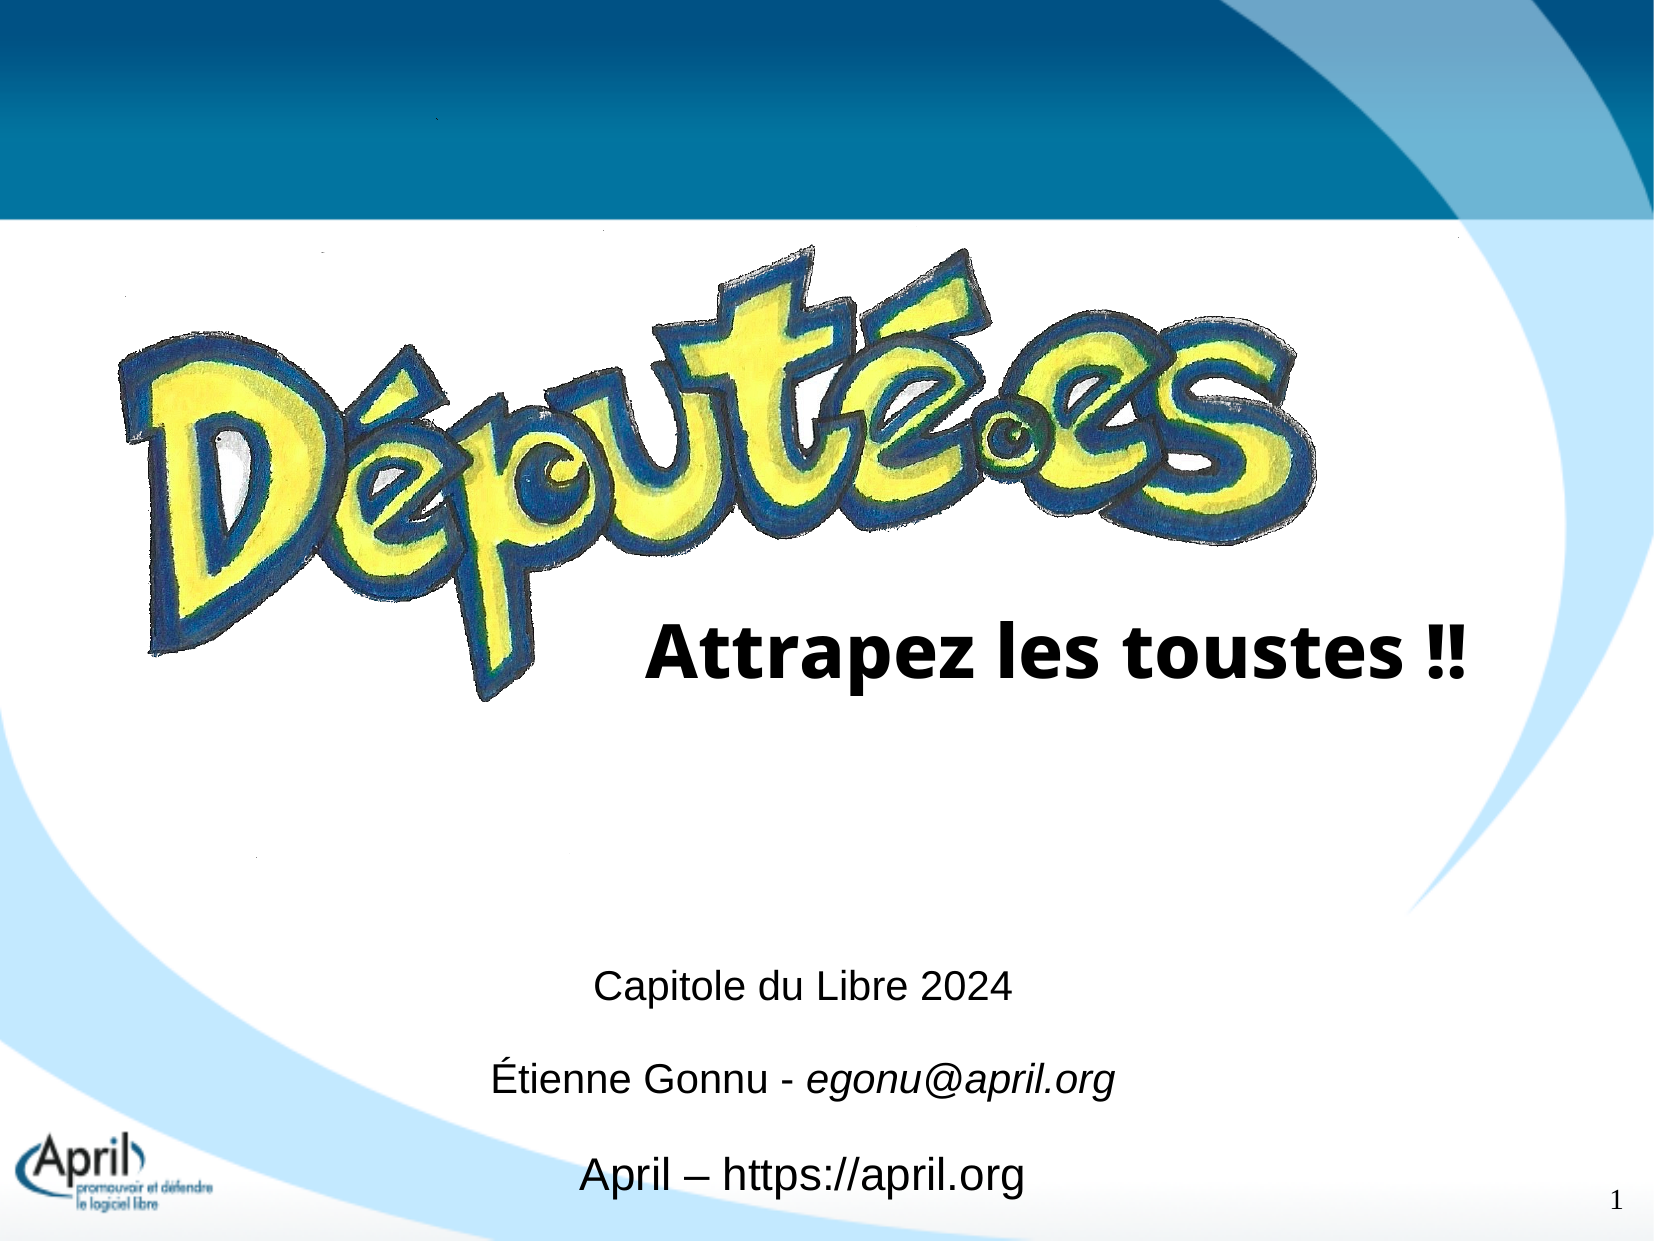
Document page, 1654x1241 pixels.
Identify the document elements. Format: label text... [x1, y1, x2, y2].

subtitle Capitole du Libre 2024 Étienne Gonnu - egonu@april.org April – https://april.org [59, 354, 1548, 1241]
picture [0, 0, 1654, 1241]
text_box Attrapez les toustes !! [620, 590, 1506, 696]
